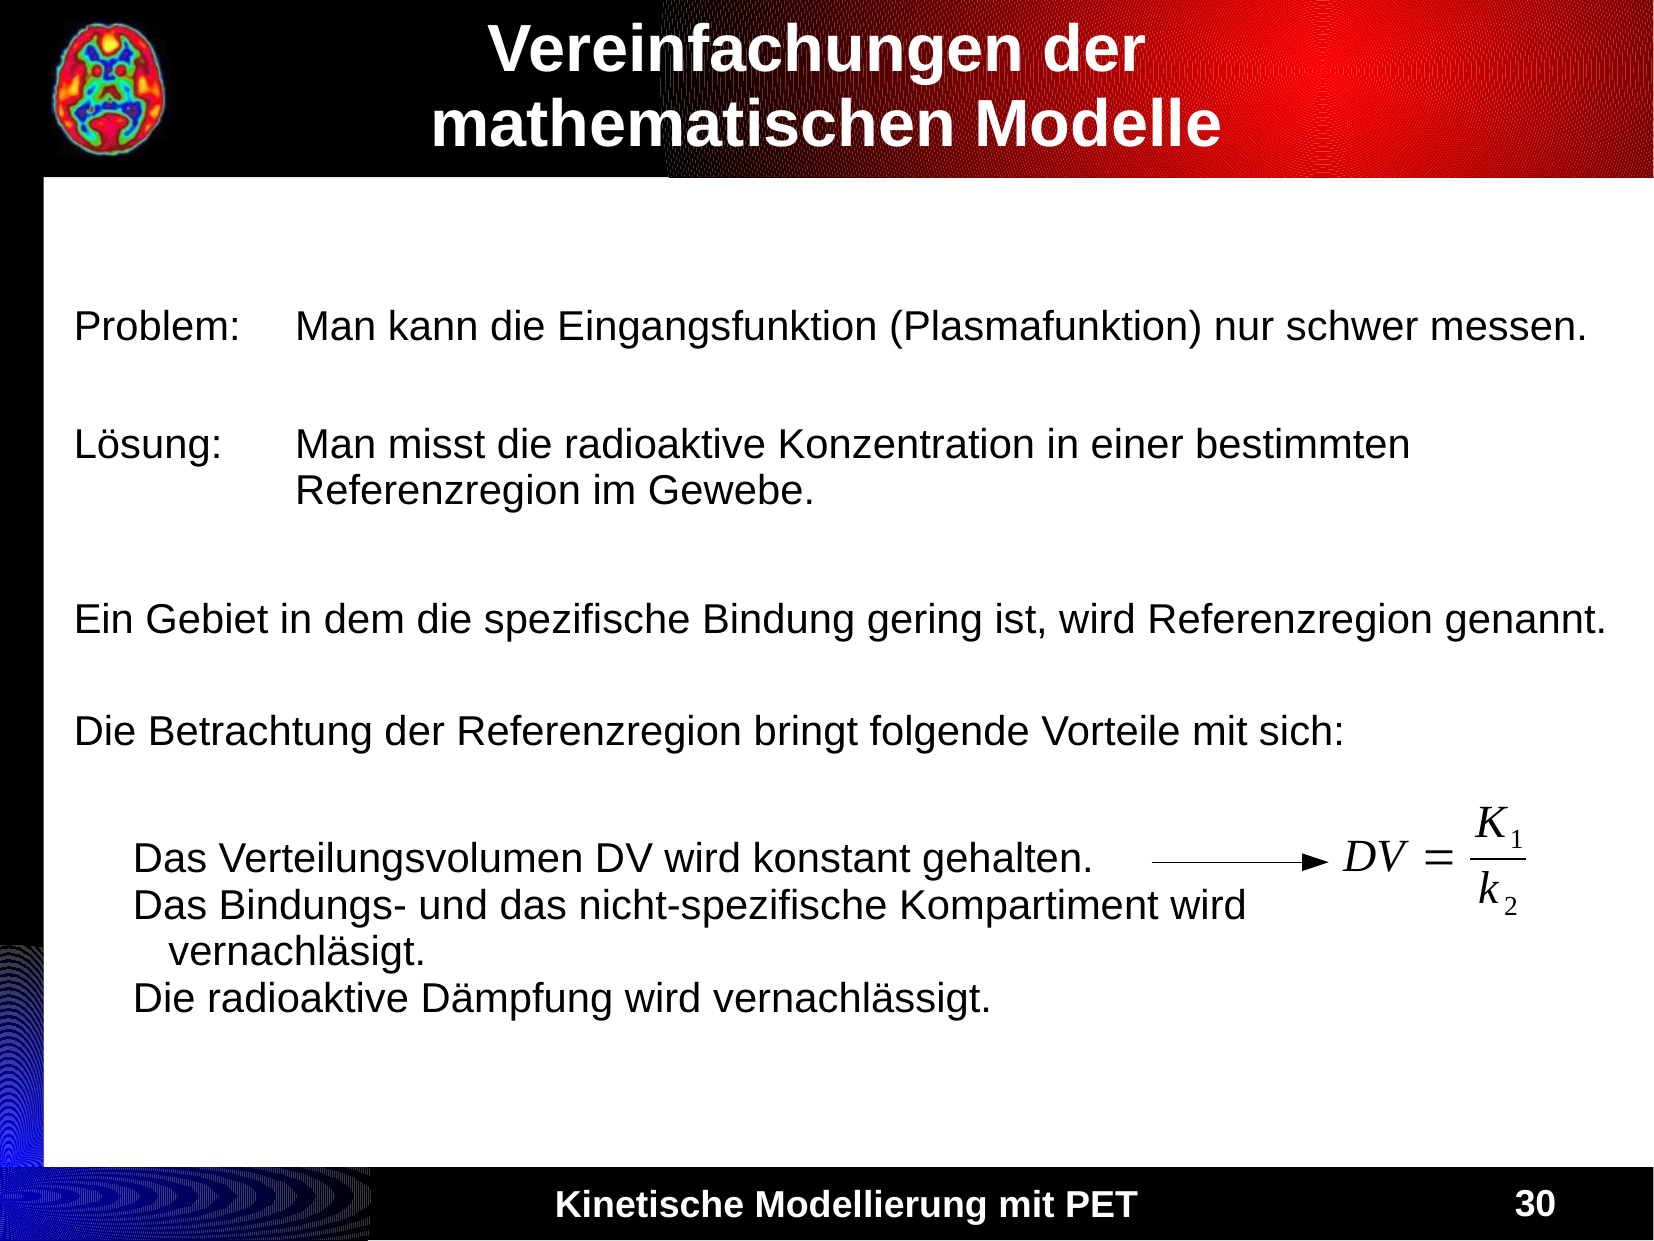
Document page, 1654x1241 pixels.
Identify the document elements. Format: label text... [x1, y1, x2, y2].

picture [51, 17, 115, 160]
chart [1328, 797, 1539, 922]
text_box Lösung: Man misst die radioaktive Konzentration in einer bestimmten Referenzregion im Gewebe. [59, 413, 1625, 522]
text_box Problem: Man kann die Eingangsfunktion (Plasmafunktion) nur schwer messen. [59, 295, 1625, 357]
text_box 55 [1422, 1175, 1649, 1234]
text_box Kinetische Modellierung mit PET [512, 1176, 1182, 1235]
text_box Das Verteilungsvolumen DV wird konstant gehalten. Das Bindungs- und das nicht-spezifische Kompartiment wird vernachläsigt. Die radioaktive Dämpfung wird vernachlässigt. [82, 827, 1471, 1030]
title Vereinfachungen der mathematischen Modelle [115, 10, 1539, 161]
text_box [0, 0, 1654, 1241]
text_box Ein Gebiet in dem die spezifische Bindung gering ist, wird Referenzregion genannt. [59, 588, 1625, 650]
text_box Die Betrachtung der Referenzregion bringt folgende Vorteile mit sich: [59, 700, 1625, 762]
